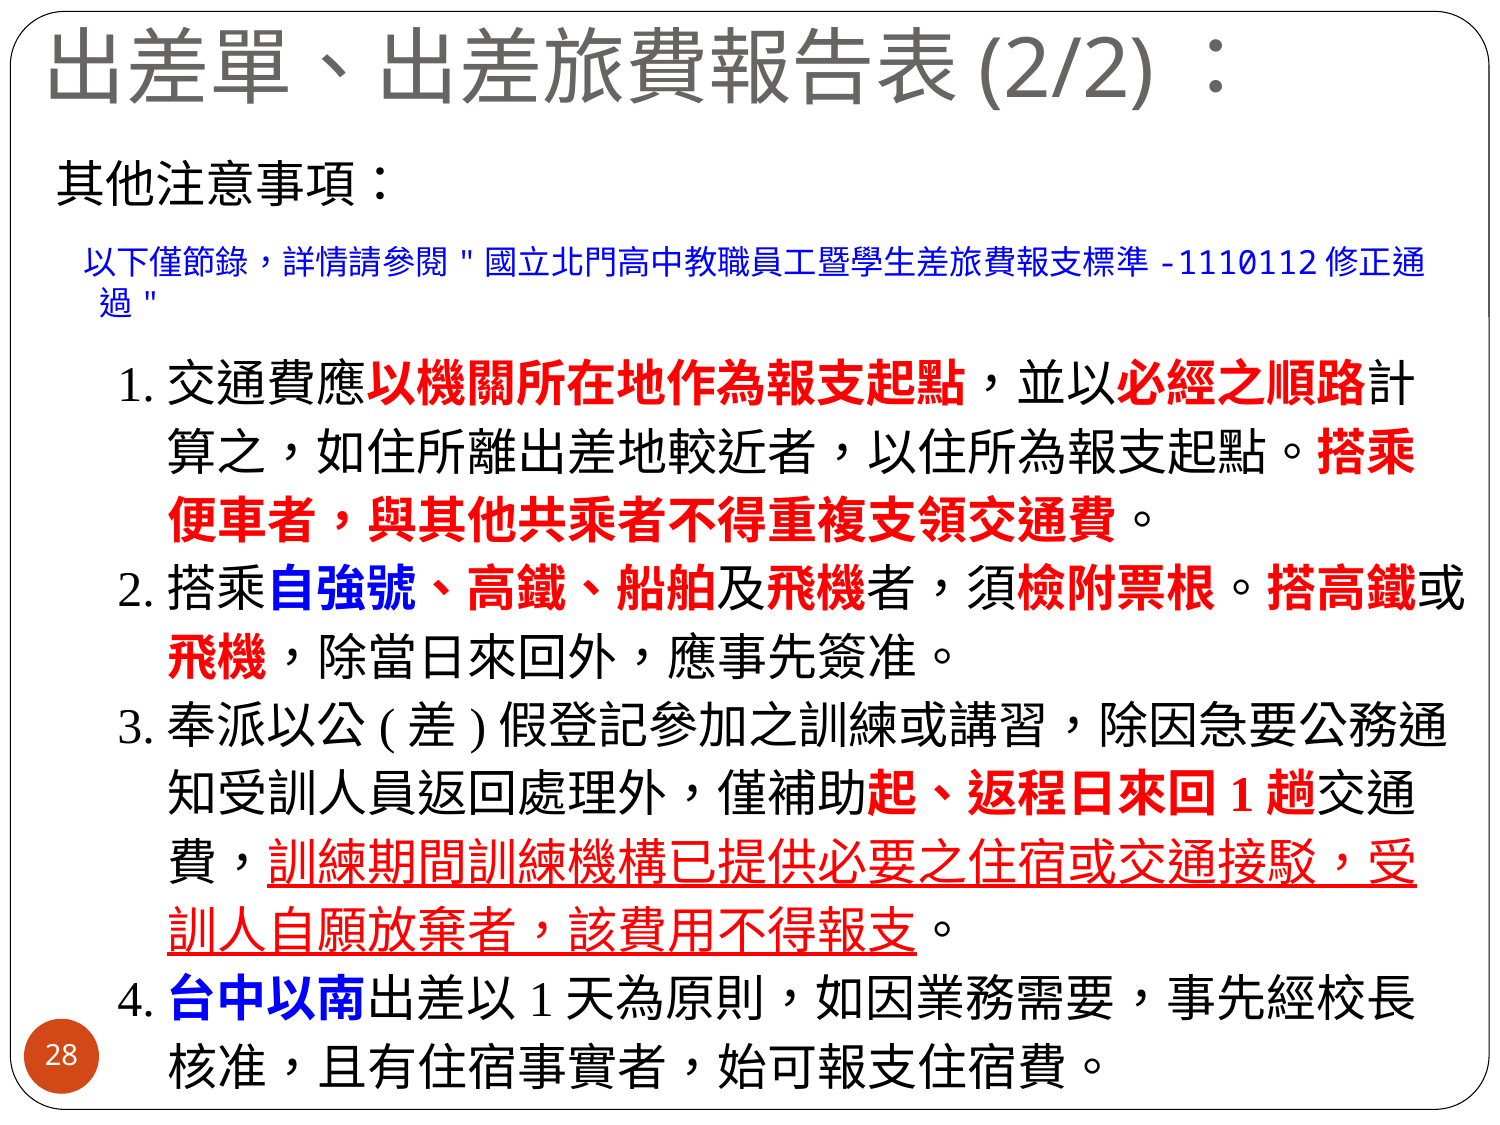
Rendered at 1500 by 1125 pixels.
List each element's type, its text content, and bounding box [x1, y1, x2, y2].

text_box [23, 1018, 99, 1094]
text_box 其他注意事項： 以下僅節錄，詳情請參閱"國立北門高中教職員工暨學生差旅費報支標準-1110112修正通過" 1.交通費應以機關所在地作為報支起點，並以必經之順路計 算之，如住所離出差地較近者，以住所為報支起點。搭乘 便車者，與其他共乘者不得重複支領交通費。 2.搭乘自強號、高鐵、船舶及飛機者，須檢附票根。搭高鐵或 飛機，除當日來回外，應事先簽准。 3.奉派以公(差)假登記參加之訓練或講習，除因急要公務通 知受訓人員返回處理外，僅補助起、返程日來回1趟交通 費，訓練期間訓練機構已提供必要之住宿或交通接駁，受 訓人自願放棄者，該費用不得報支。 4.台中以南出差以1天為原則，如因業務需要，事先經校長 核准，且有住宿事實者，始可報支住宿費。 [46, 137, 1477, 1024]
text_box 出差單、出差旅費報告表(2/2)： [35, 0, 1477, 129]
